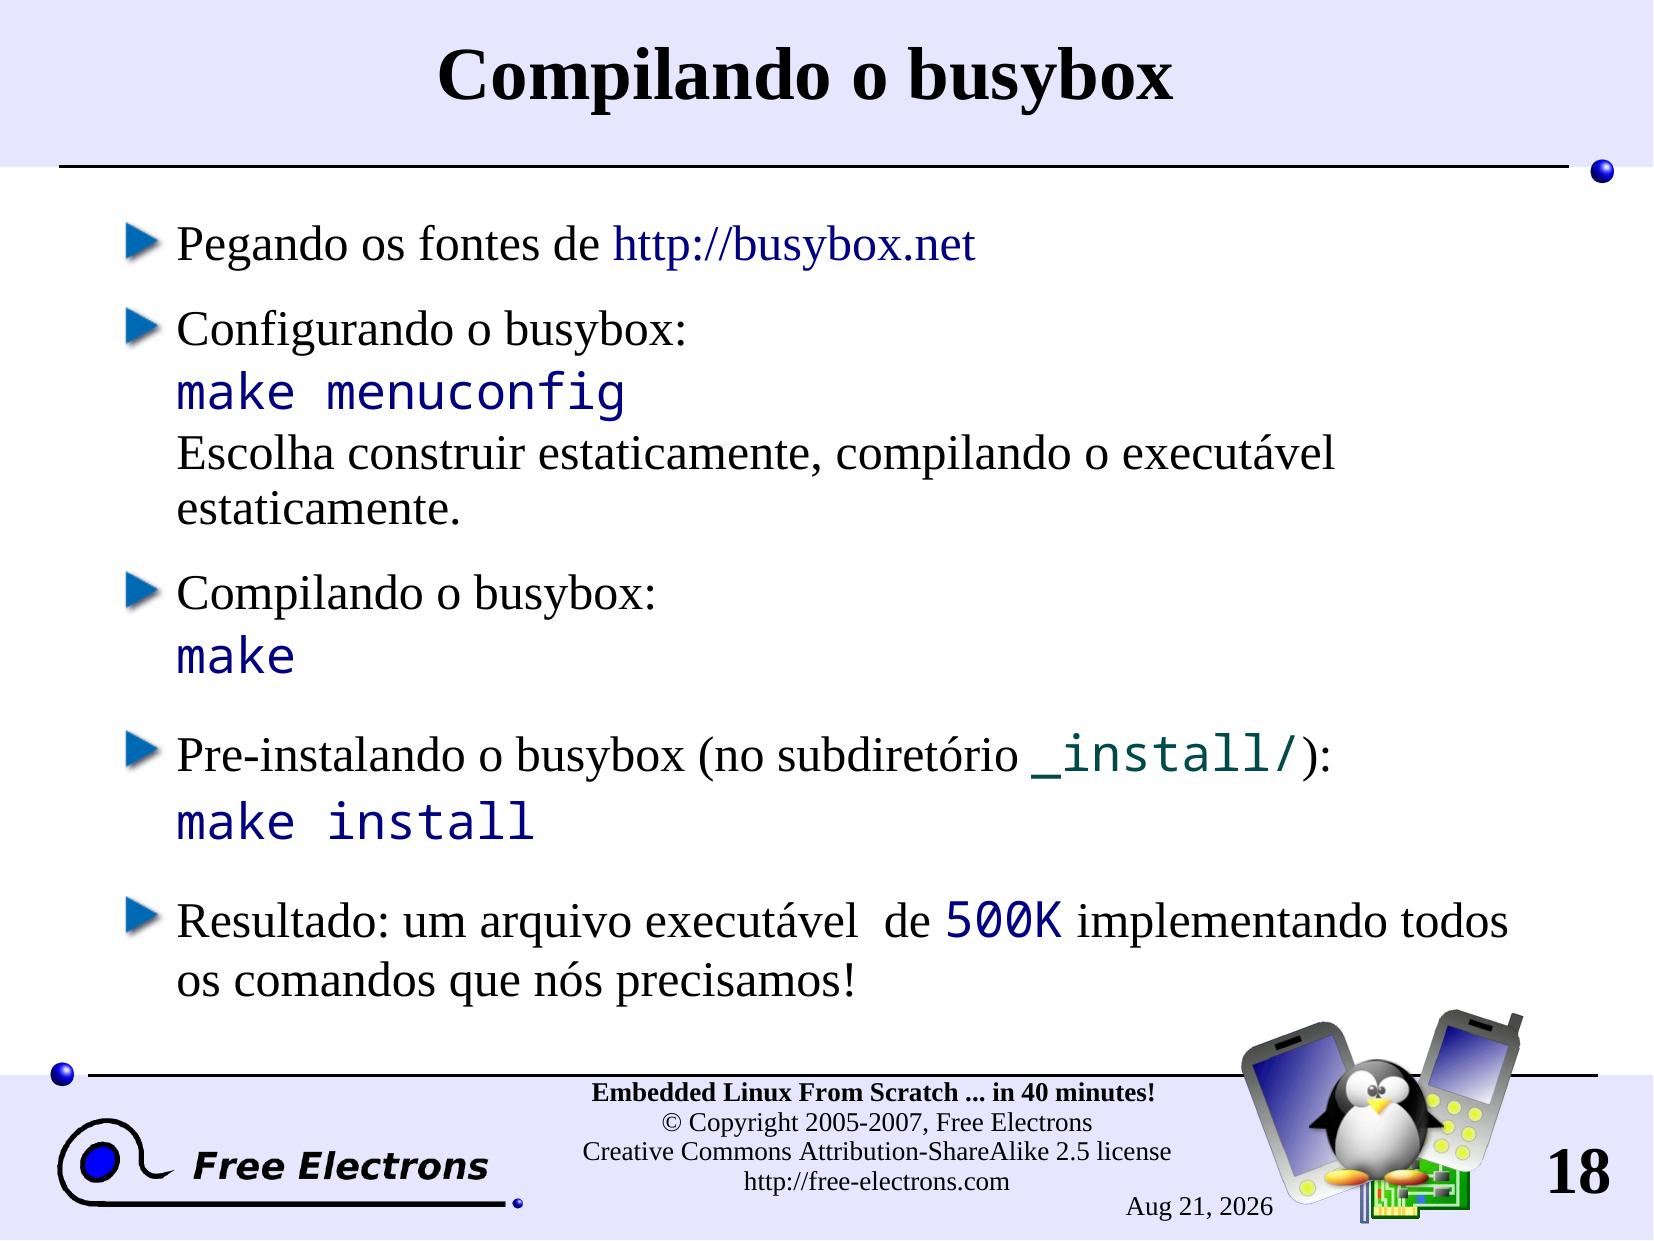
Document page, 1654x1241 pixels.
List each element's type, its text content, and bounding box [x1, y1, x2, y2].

picture [1231, 1007, 1538, 1241]
list Pegando os fontes de http://busybox.net Configurando o busybox: make menuconfig Escolha construir estaticamente, compilando o executável estaticamente. Compilando o busybox: make Pre-instalando o busybox (no subdiretório _install/): make install Resultado: um arquivo executável de 500K implementando todos os comandos que nós precisamos! [105, 216, 1518, 1066]
picture [50, 1107, 527, 1216]
title Compilando o busybox [60, 18, 1551, 132]
